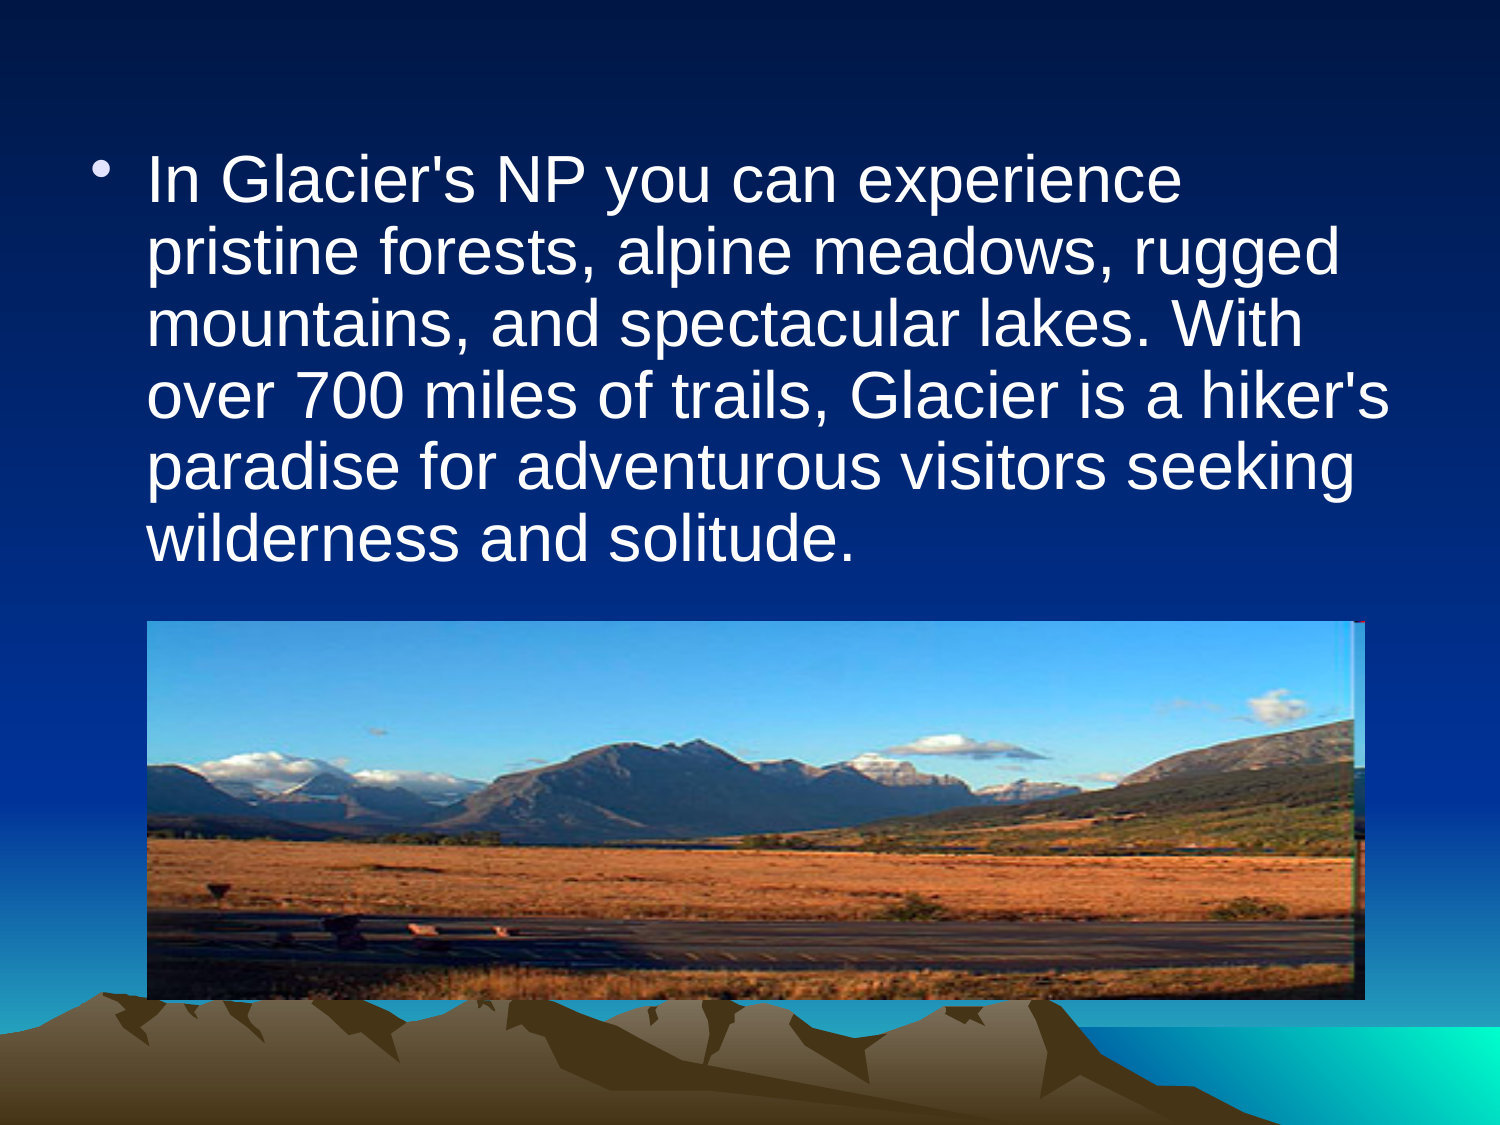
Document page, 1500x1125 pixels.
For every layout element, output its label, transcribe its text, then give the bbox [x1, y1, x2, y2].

picture [147, 621, 1365, 1000]
list In Glacier's NP you can experience pristine forests, alpine meadows, rugged mountains, and spectacular lakes. With over 700 miles of trails, Glacier is a hiker's paradise for adventurous visitors seeking wilderness and solitude. [75, 137, 1425, 619]
